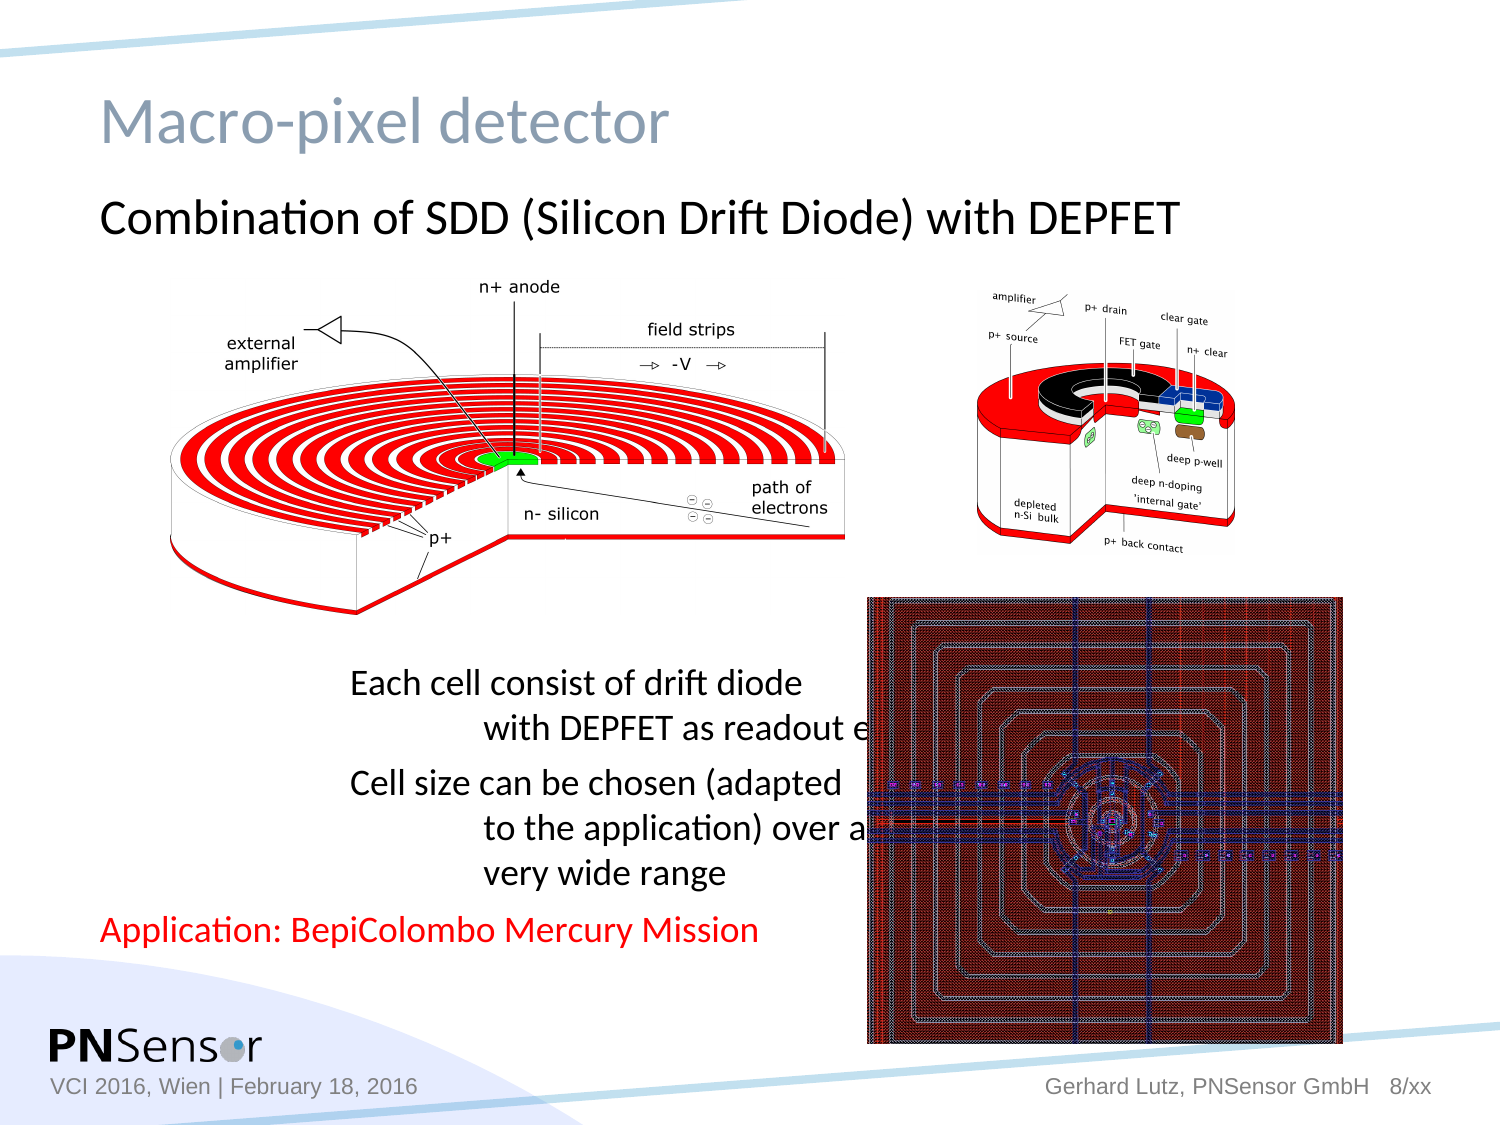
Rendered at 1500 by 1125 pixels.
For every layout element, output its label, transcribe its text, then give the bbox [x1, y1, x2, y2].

picture [867, 597, 1343, 1044]
title Macro-pixel detector [99, 76, 1426, 265]
list Combination of SDD (Silicon Drift Diode) with DEPFET Each cell consist of drift diode with DEPFET as readout element Cell size can be chosen (adapted to the application) over a very wide range Application: BepiColombo Mercury Mission [99, 184, 1247, 991]
picture [170, 278, 845, 615]
picture [977, 290, 1235, 555]
